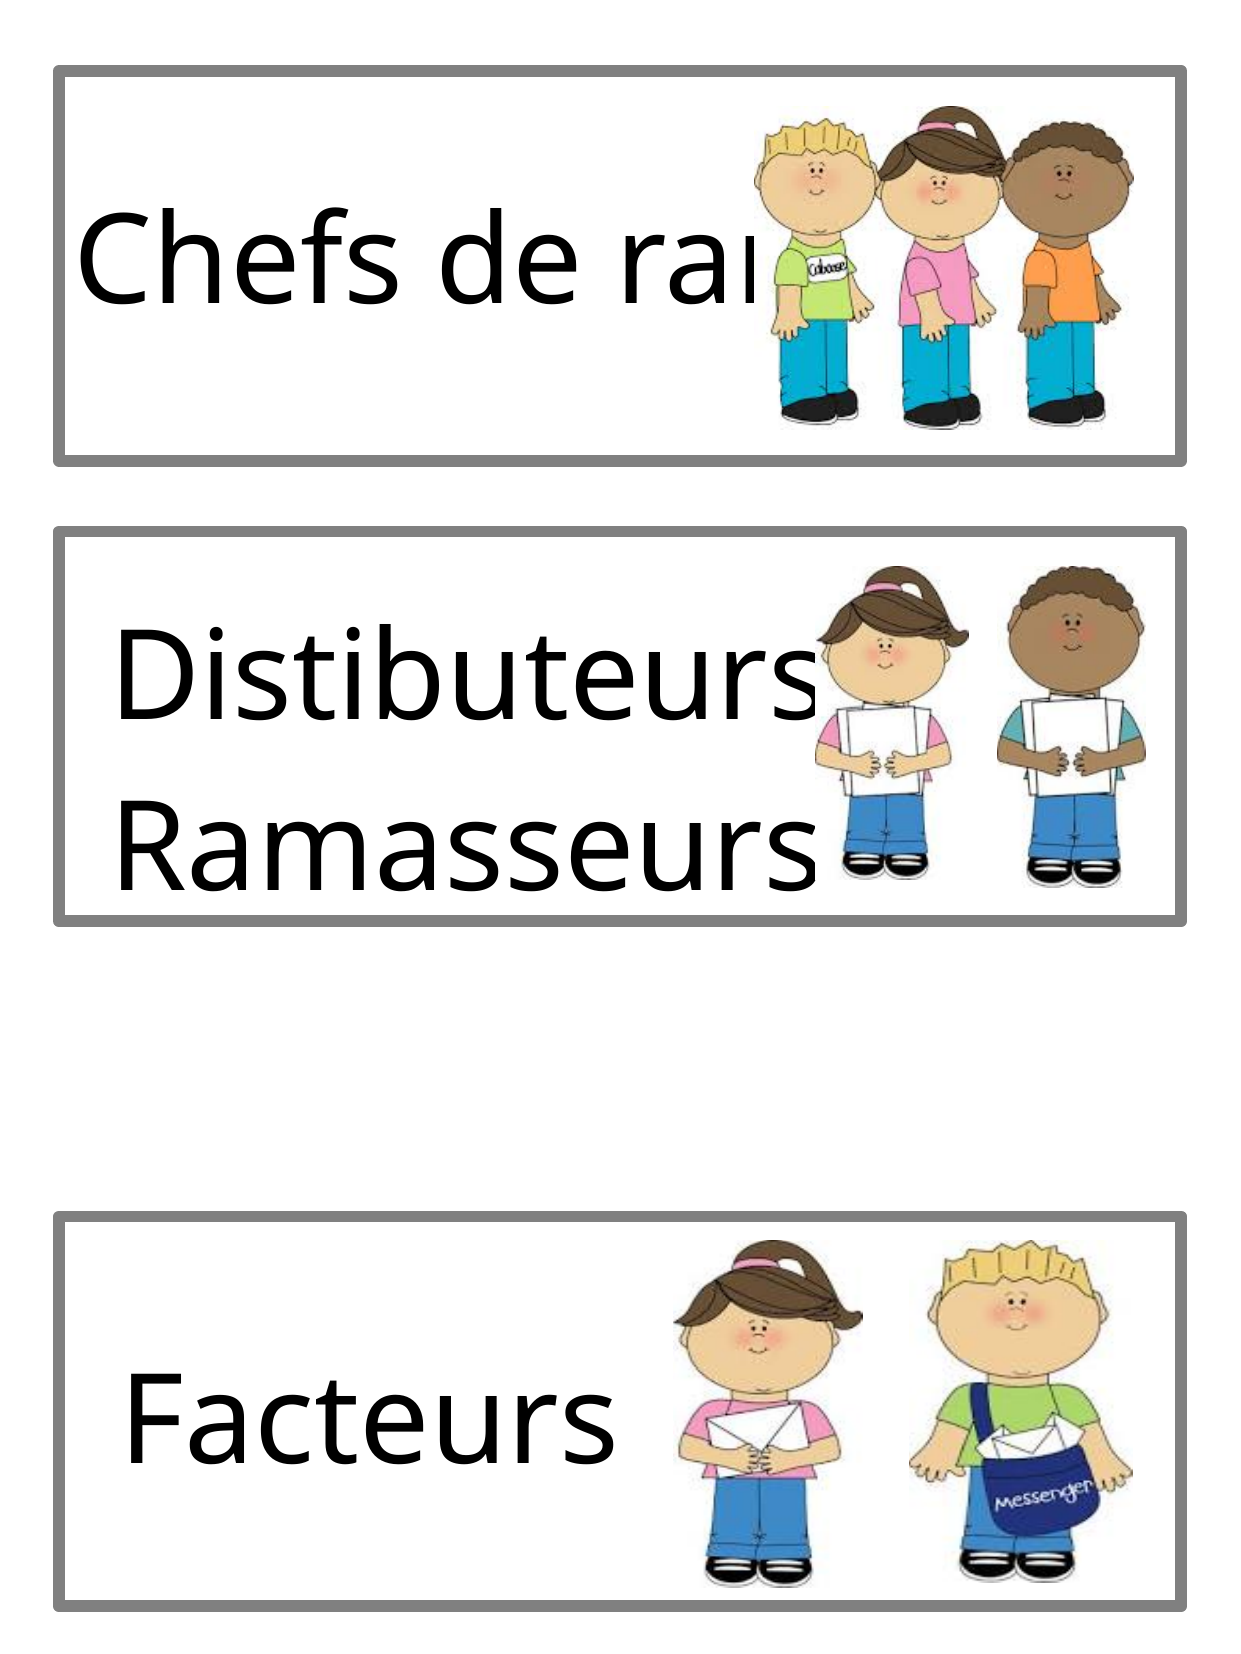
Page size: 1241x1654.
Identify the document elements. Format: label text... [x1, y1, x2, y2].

picture [754, 106, 1134, 430]
picture [997, 566, 1146, 888]
text_box [59, 531, 1182, 922]
text_box [59, 70, 1182, 461]
picture [909, 1240, 1133, 1583]
picture [673, 1240, 863, 1589]
text_box Facteurs [105, 1322, 550, 1488]
picture [815, 566, 969, 880]
text_box Chefs de rang [59, 162, 734, 328]
text_box Distibuteurs Ramasseurs [94, 578, 729, 942]
text_box [59, 1216, 1182, 1607]
